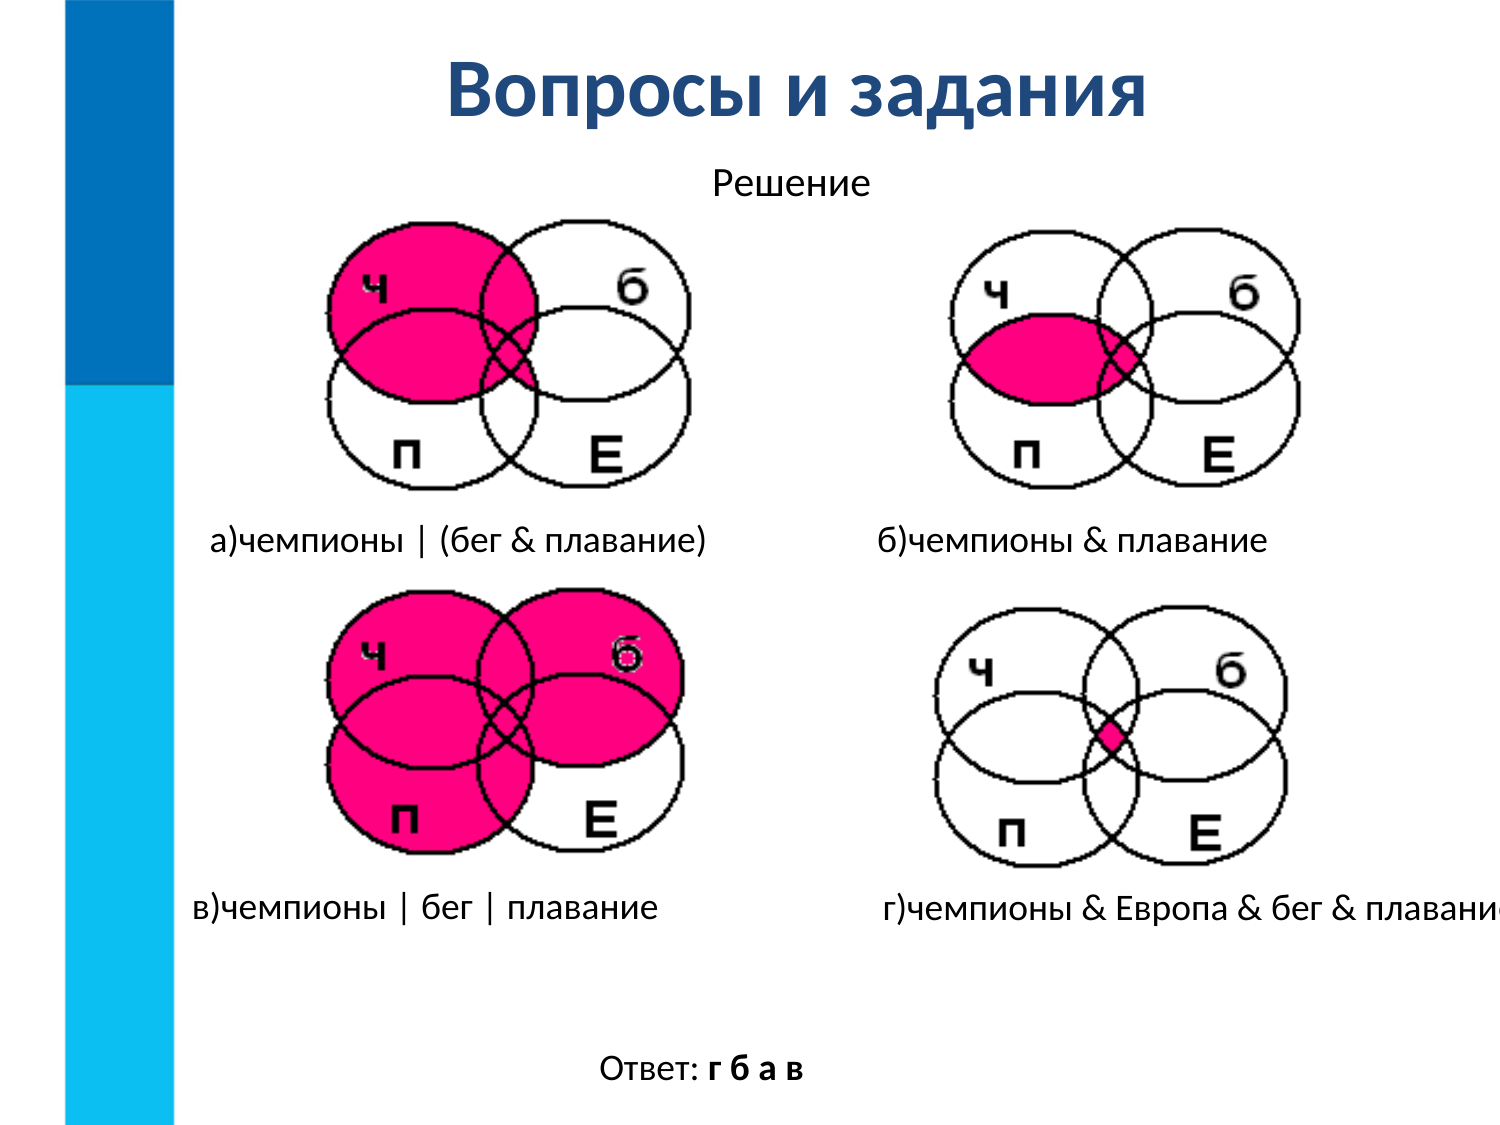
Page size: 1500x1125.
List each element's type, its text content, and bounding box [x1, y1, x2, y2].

text_box Ответ: г б а в [584, 1034, 1058, 1096]
text_box а)чемпионы | (бег & плавание) [194, 507, 851, 569]
text_box Решение [555, 147, 1028, 213]
text_box Вопросы и задания [171, 30, 1425, 135]
text_box б)чемпионы & плавание [862, 507, 1394, 569]
text_box в)чемпионы | бег | плавание [177, 873, 786, 935]
picture [0, 0, 1500, 1125]
text_box г)чемпионы & Европа & бег & плавание [868, 874, 1500, 936]
